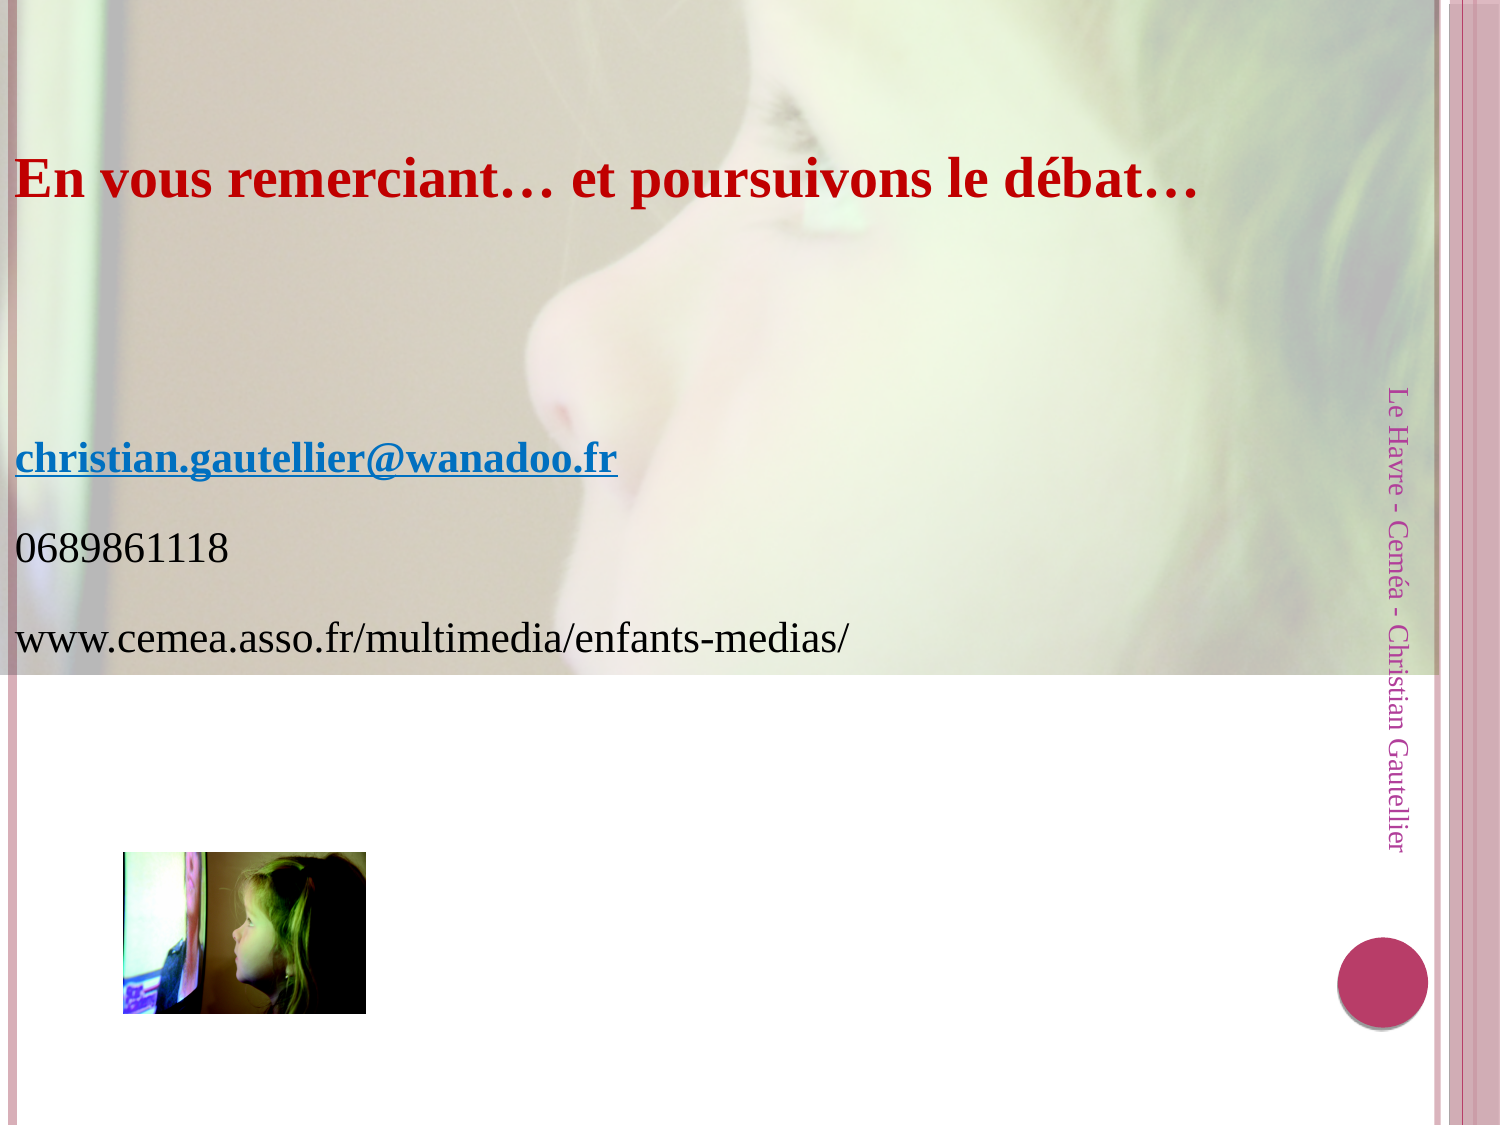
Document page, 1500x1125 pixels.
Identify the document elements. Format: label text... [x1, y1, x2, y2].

footer Le Havre - Ceméa - Christian Gautellier [1379, 380, 1440, 906]
text_box En vous remerciant… et poursuivons le débat… christian.gautellier@wanadoo.fr 0689861118 www.cemea.asso.fr/multimedia/enfants-medias/ [0, 0, 1440, 675]
picture [123, 852, 366, 1015]
